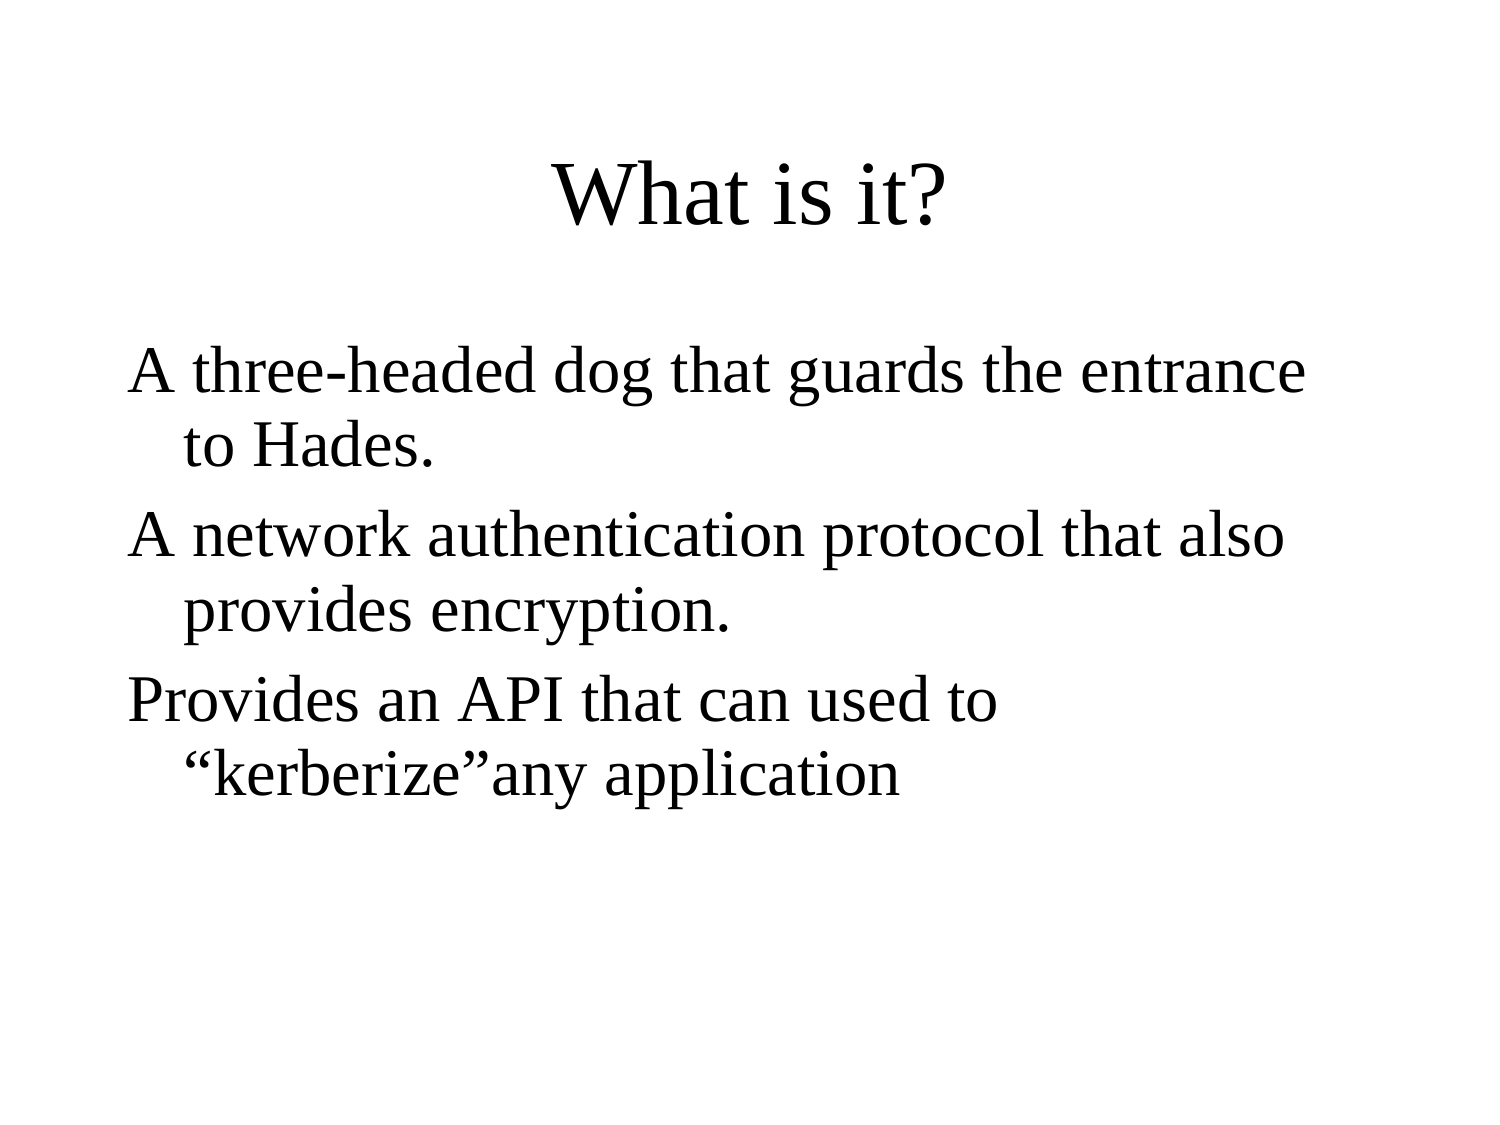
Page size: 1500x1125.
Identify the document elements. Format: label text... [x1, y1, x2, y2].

list A three-headed dog that guards the entrance to Hades. A network authentication protocol that also provides encryption. Provides an API that can used to “kerberize”any application [112, 324, 1388, 1001]
title What is it? [112, 99, 1388, 288]
